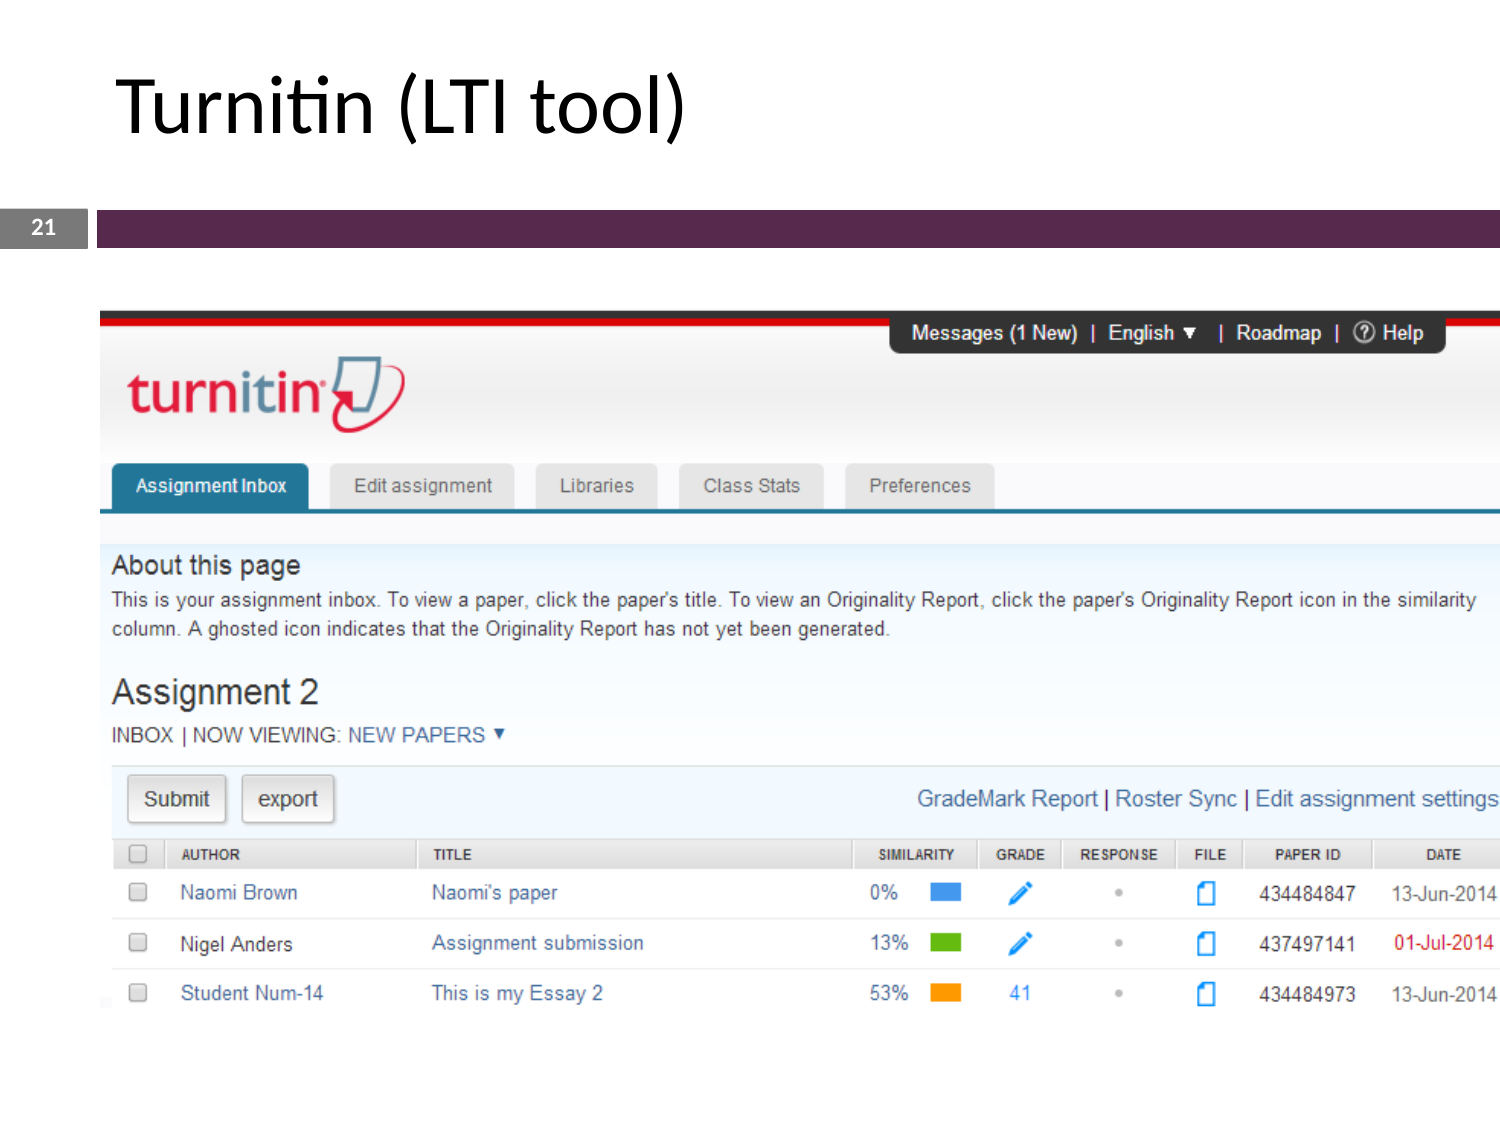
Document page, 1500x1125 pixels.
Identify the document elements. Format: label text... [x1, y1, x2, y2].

title Turnitin (LTI tool) [100, 19, 1438, 182]
text_box 21 [0, 208, 88, 249]
picture [100, 308, 1500, 1009]
